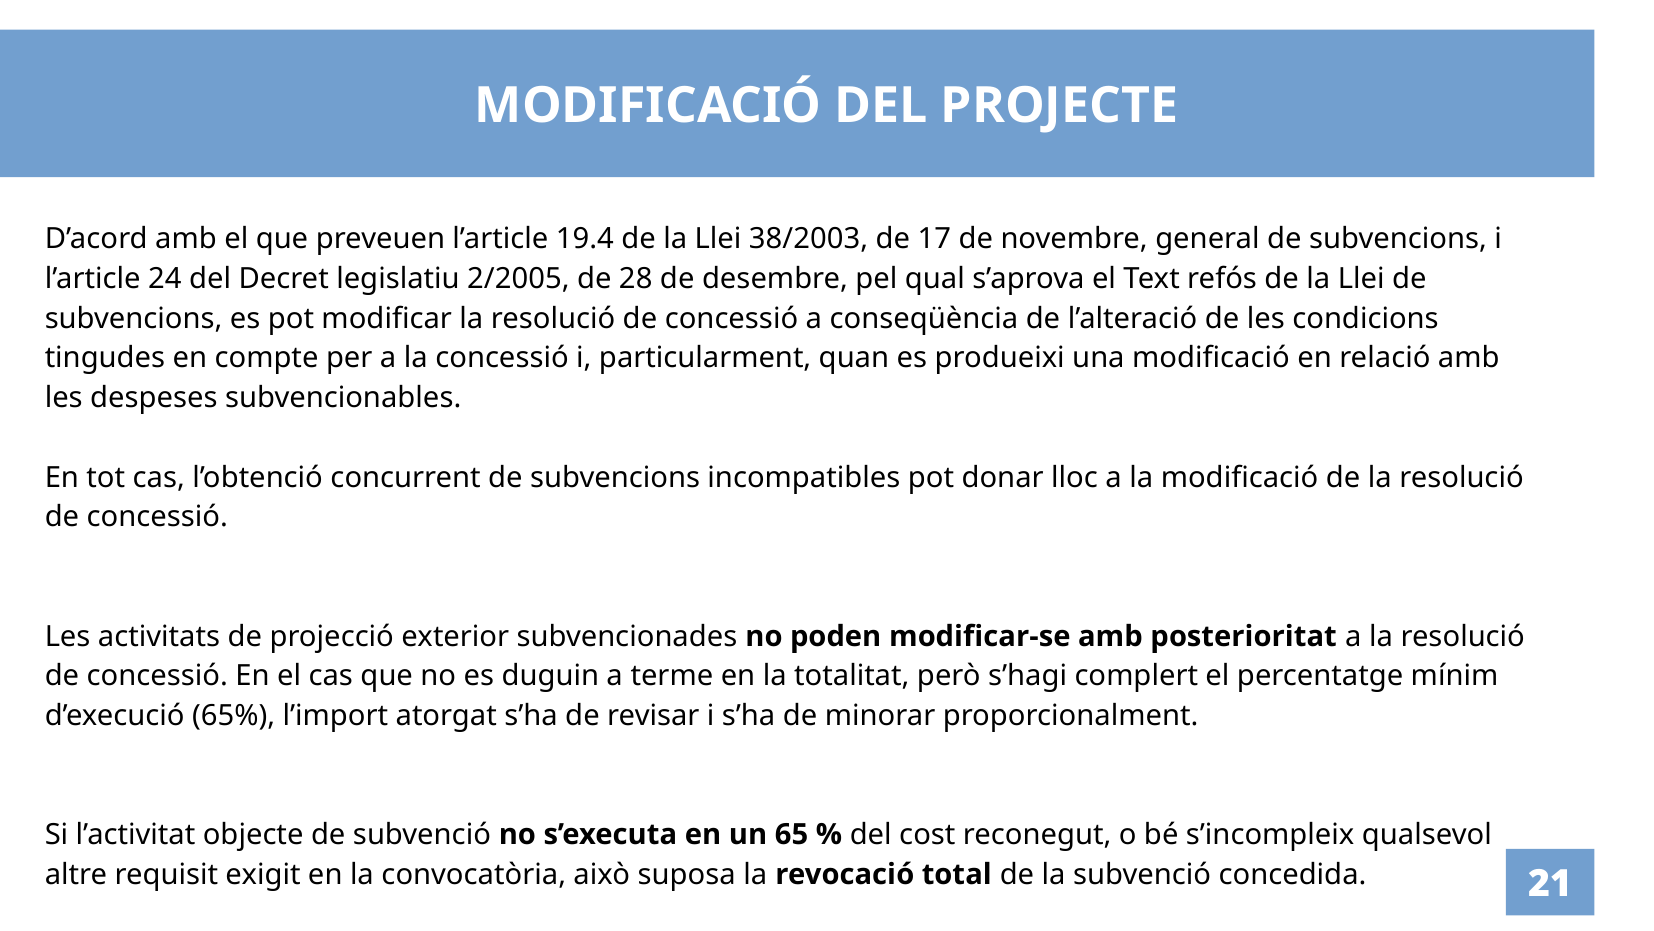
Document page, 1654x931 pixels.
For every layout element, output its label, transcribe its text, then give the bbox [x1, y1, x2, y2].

text_box D’acord amb el que preveuen l’article 19.4 de la Llei 38/2003, de 17 de novembre, general de subvencions, i l’article 24 del Decret legislatiu 2/2005, de 28 de desembre, pel qual s’aprova el Text refós de la Llei de subvencions, es pot modificar la resolució de concessió a conseqüència de l’alteració de les condicions tingudes en compte per a la concessió i, particularment, quan es produeixi una modificació en relació amb les despeses subvencionables. En tot cas, l’obtenció concurrent de subvencions incompatibles pot donar lloc a la modificació de la resolució de concessió. Les activitats de projecció exterior subvencionades no poden modificar-se amb posterioritat a la resolució de concessió. En el cas que no es duguin a terme en la totalitat, però s’hagi complert el percentatge mínim d’execució (65%), l’import atorgat s’ha de revisar i s’ha de minorar proporcionalment. Si l’activitat objecte de subvenció no s’executa en un 65 % del cost reconegut, o bé s’incompleix qualsevol altre requisit exigit en la convocatòria, això suposa la revocació total de la subvenció concedida. [30, 210, 1546, 931]
title MODIFICACIÓ DEL PROJECTE [59, 44, 1595, 163]
